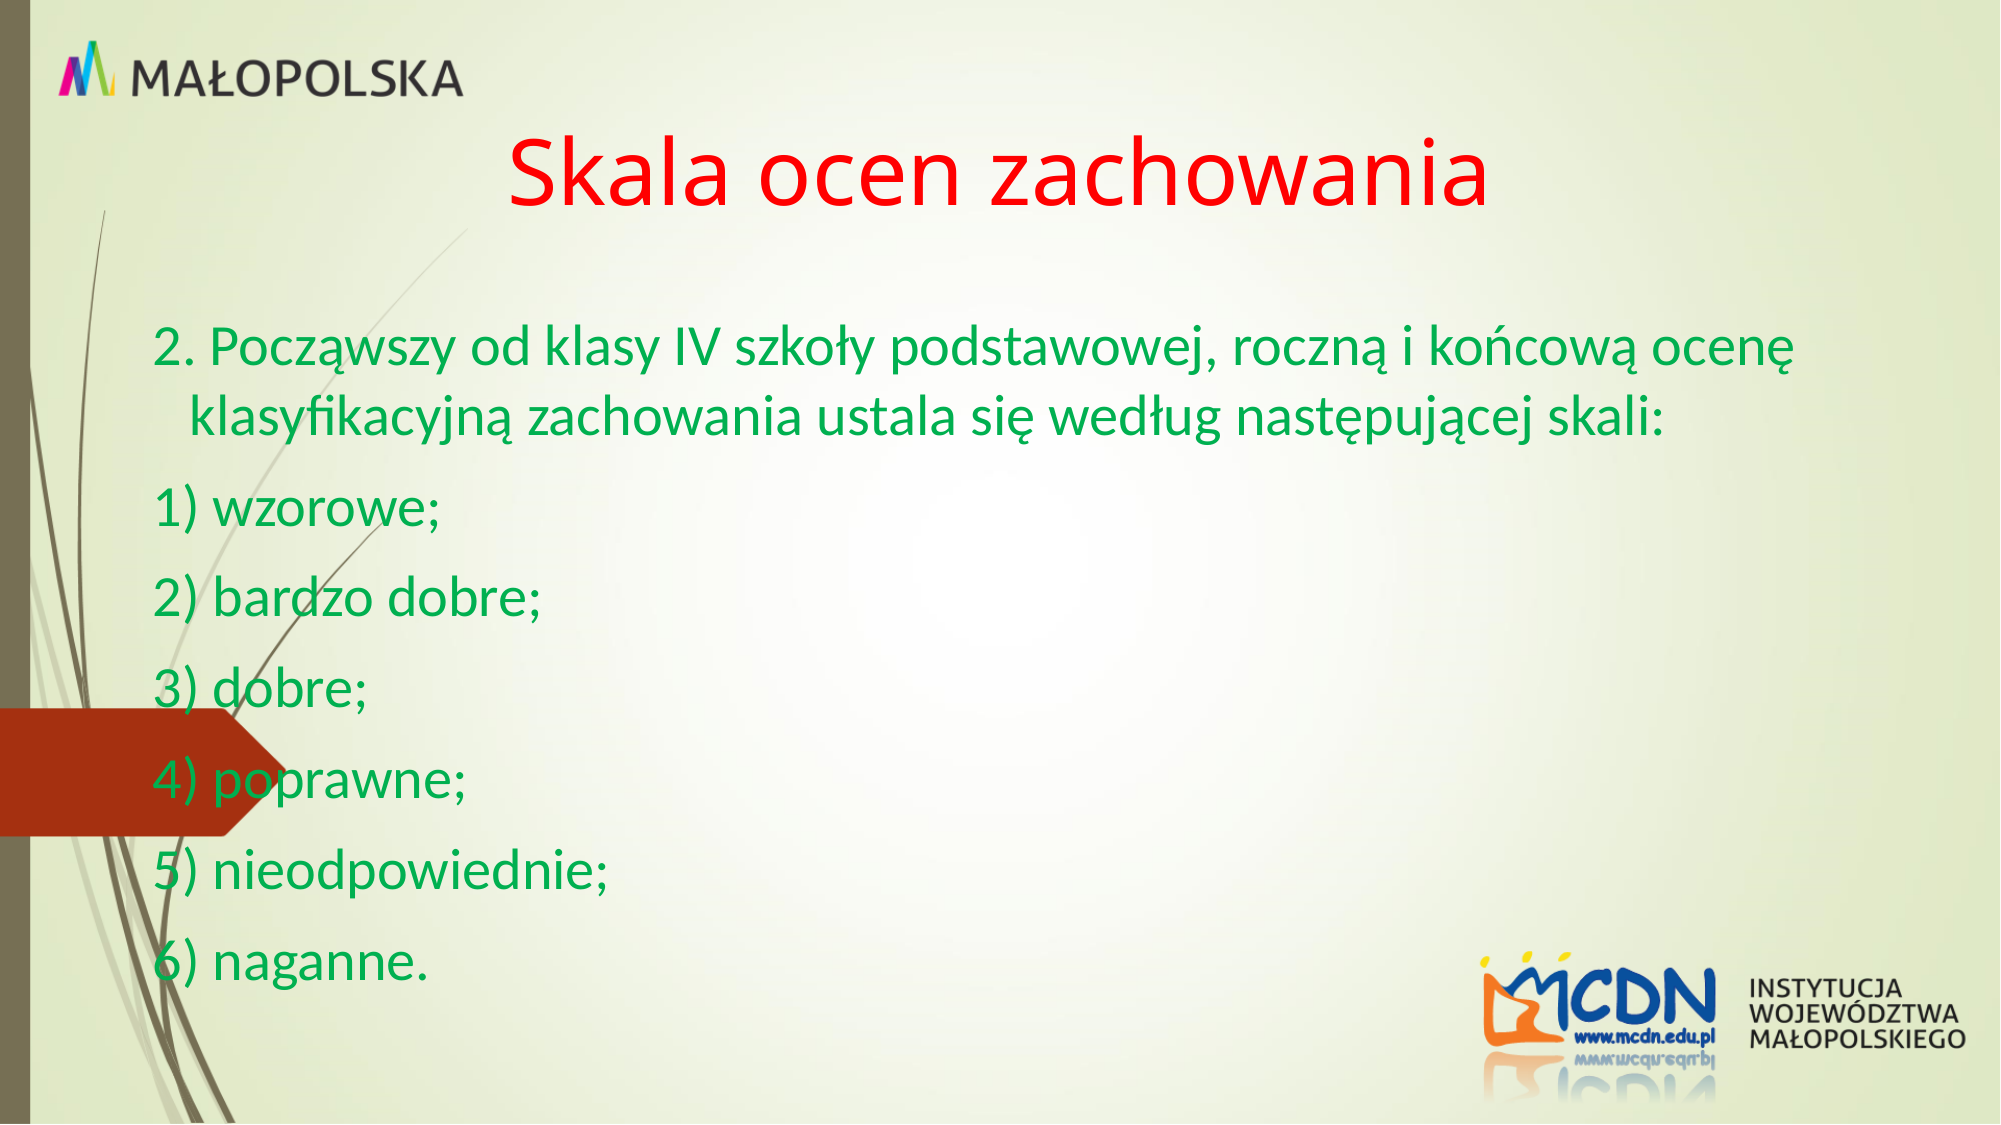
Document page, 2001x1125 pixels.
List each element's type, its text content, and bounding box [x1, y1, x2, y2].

title Skala ocen zachowania [137, 59, 1863, 278]
list 2. Począwszy od klasy IV szkoły podstawowej, roczną i końcową ocenę klasyfikacyjną zachowania ustala się według następującej skali: 1) wzorowe; 2) bardzo dobre; 3) dobre; 4) poprawne; 5) nieodpowiednie; 6) naganne. [137, 299, 1863, 1014]
picture [0, 0, 2001, 1125]
